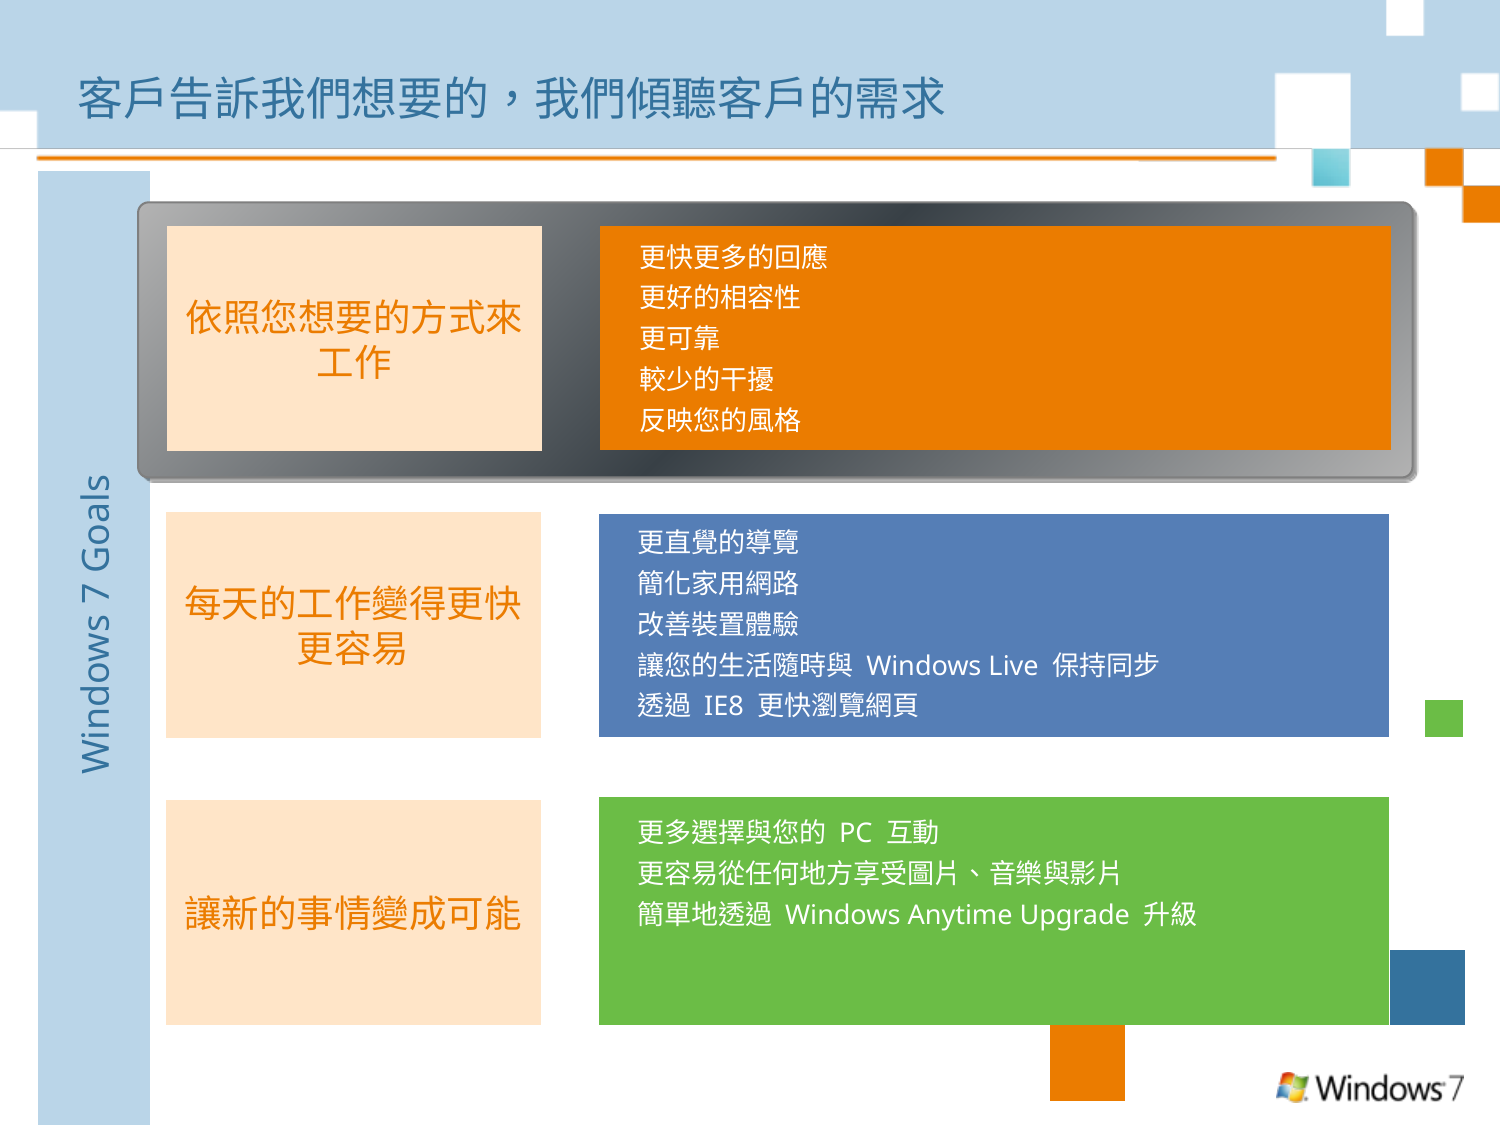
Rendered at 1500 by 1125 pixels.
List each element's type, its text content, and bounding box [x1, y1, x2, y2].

text_box 依照您想要的方式來工作 [167, 226, 542, 451]
text_box [138, 202, 1413, 478]
text_box [599, 514, 1389, 737]
text_box 更多選擇與您的 PC 互動 更容易從任何地方享受圖片、音樂與影片 簡單地透過 Windows Anytime Upgrade 升級 [622, 808, 1443, 939]
text_box [599, 797, 1389, 1101]
title 客戶告訴我們想要的，我們傾聽客戶的需求 [62, 62, 1413, 150]
text_box Windows 7 Goals [38, 171, 150, 1125]
text_box 每天的工作變得更快更容易 [166, 512, 541, 738]
text_box 更快更多的回應 更好的相容性 更可靠 較少的干擾 反映您的風格 [624, 233, 1367, 441]
text_box 讓新的事情變成可能 [166, 800, 541, 1025]
text_box [1425, 700, 1463, 737]
text_box 更直覺的導覽 簡化家用網路 改善裝置體驗 讓您的生活隨時與 Windows Live 保持同步 透過 IE8 更快瀏覽網頁 [622, 517, 1355, 731]
text_box [1390, 950, 1465, 1025]
